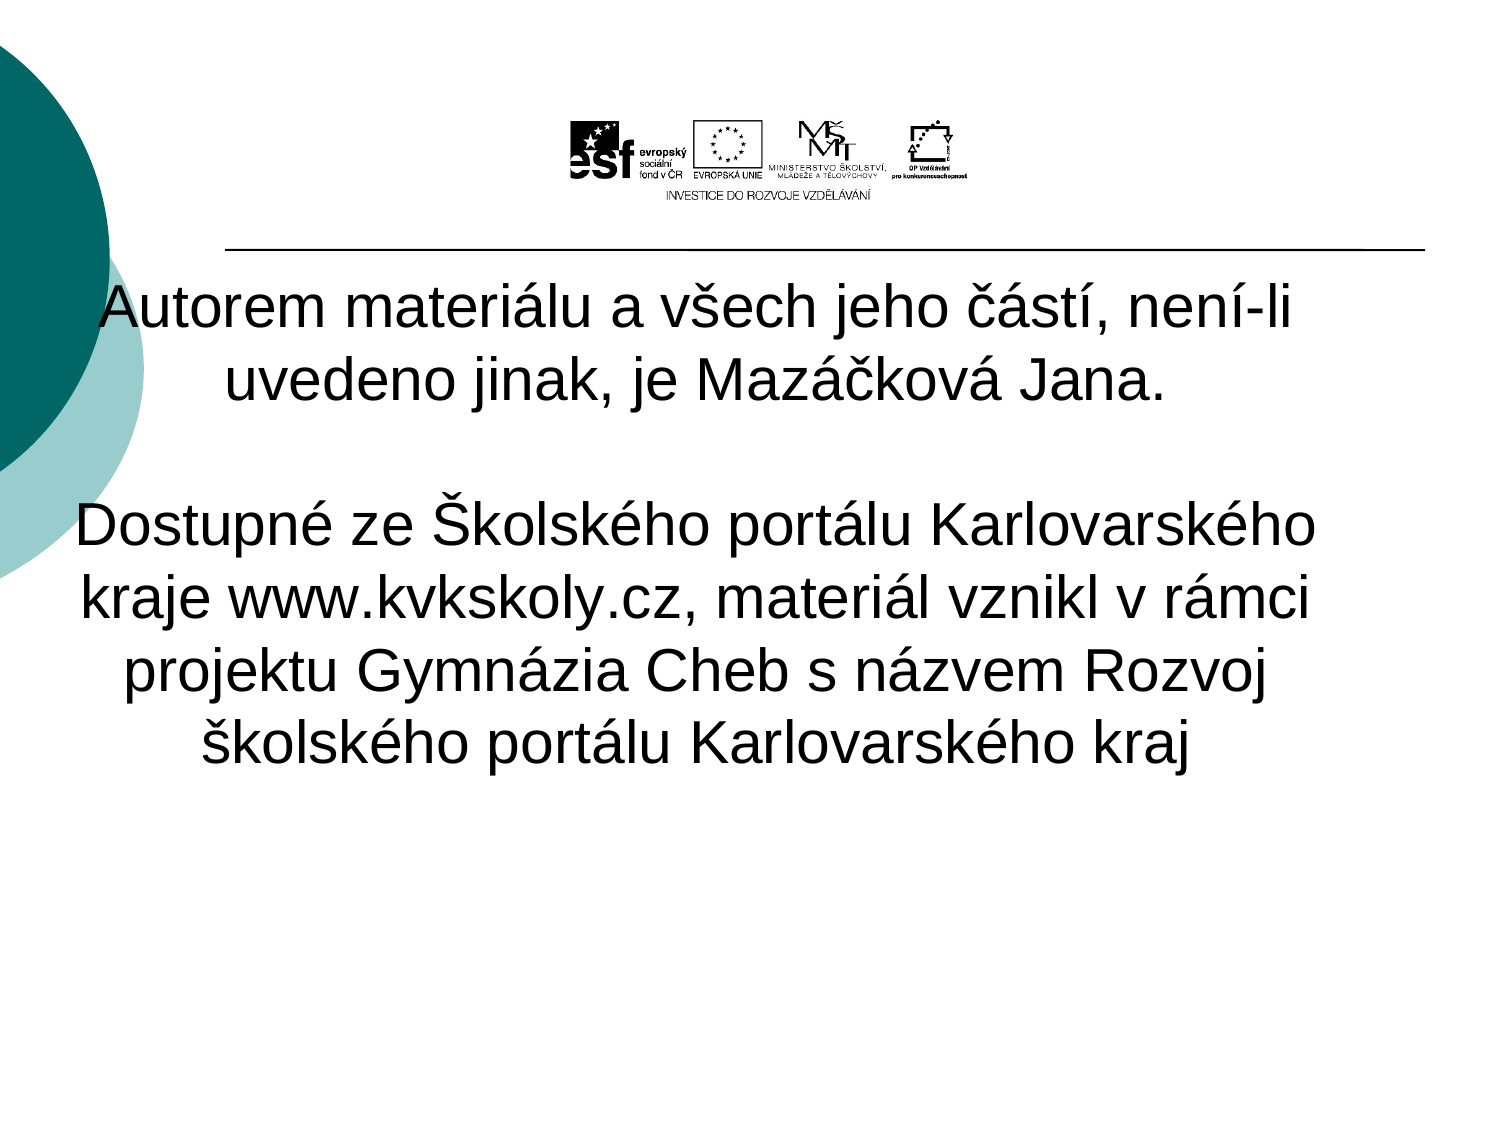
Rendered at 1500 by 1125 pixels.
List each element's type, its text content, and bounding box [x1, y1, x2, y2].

text_box Autorem materiálu a všech jeho částí, není-li uvedeno jinak, je Mazáčková Jana. Dostupné ze Školského portálu Karlovarského kraje www.kvkskoly.cz, materiál vznikl v rámci projektu Gymnázia Cheb s názvem Rozvoj školského portálu Karlovarského kraj [74, 263, 1425, 1006]
picture [549, 102, 994, 214]
